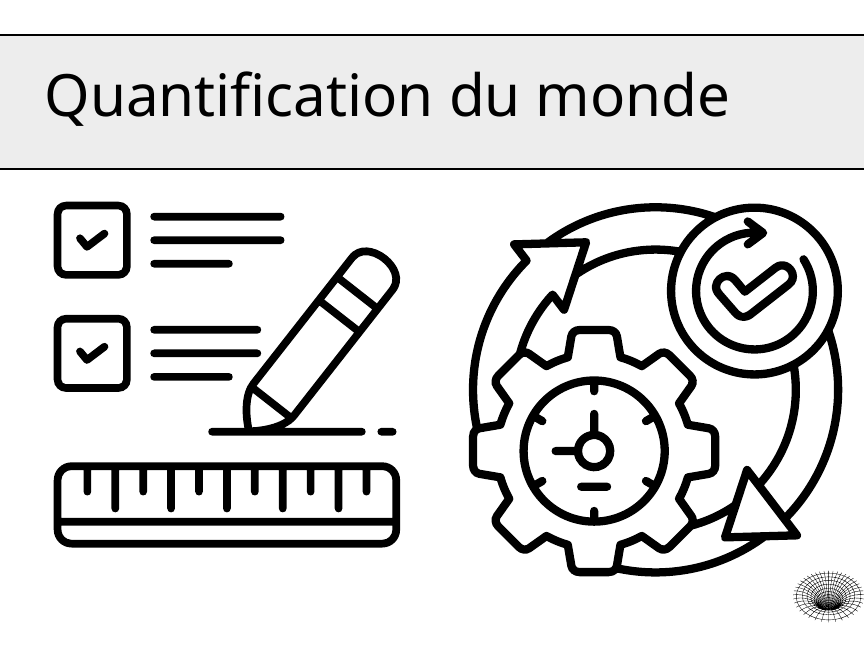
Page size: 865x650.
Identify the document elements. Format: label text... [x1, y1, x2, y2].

title Quantification du monde [29, 34, 857, 161]
picture [442, 177, 864, 650]
text_box [0, 34, 864, 169]
picture [29, 177, 425, 650]
